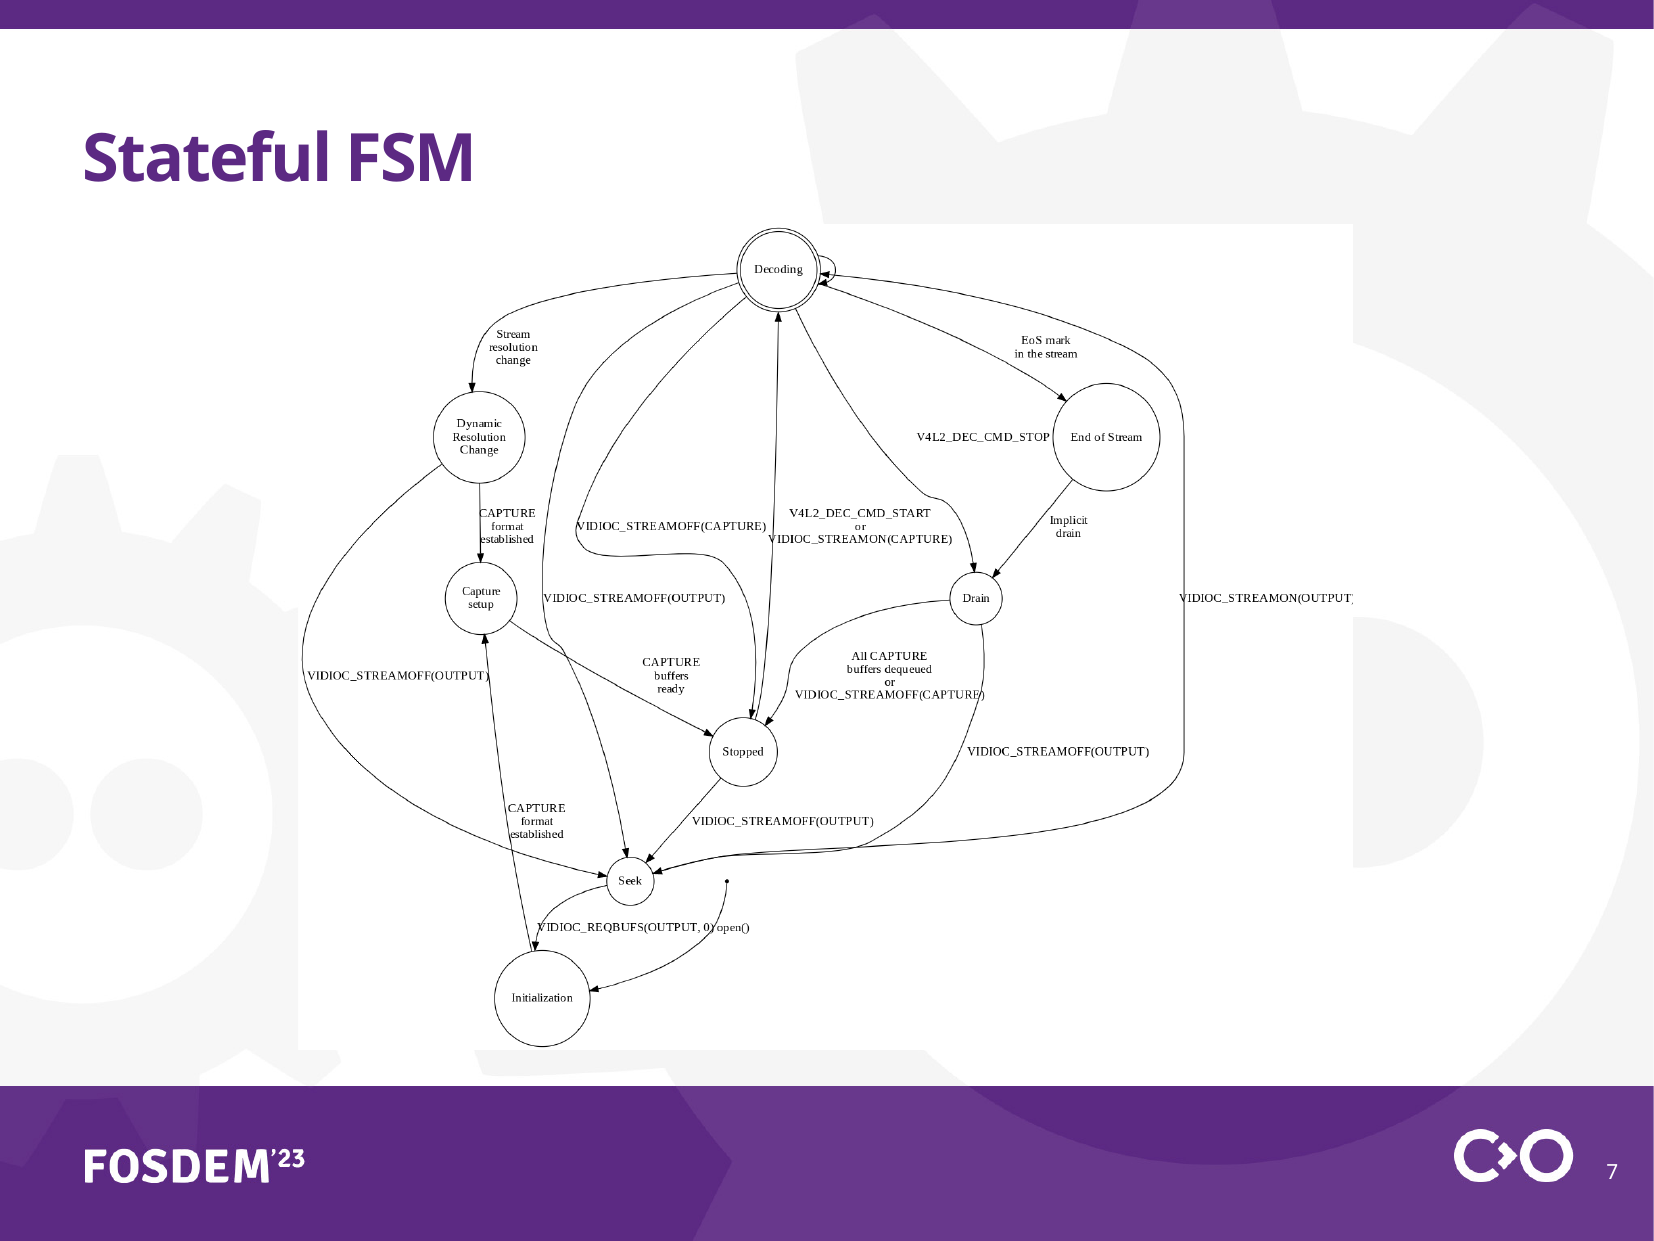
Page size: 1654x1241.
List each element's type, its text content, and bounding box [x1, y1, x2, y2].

title Stateful FSM [82, 47, 1571, 201]
picture [0, 0, 1654, 1241]
